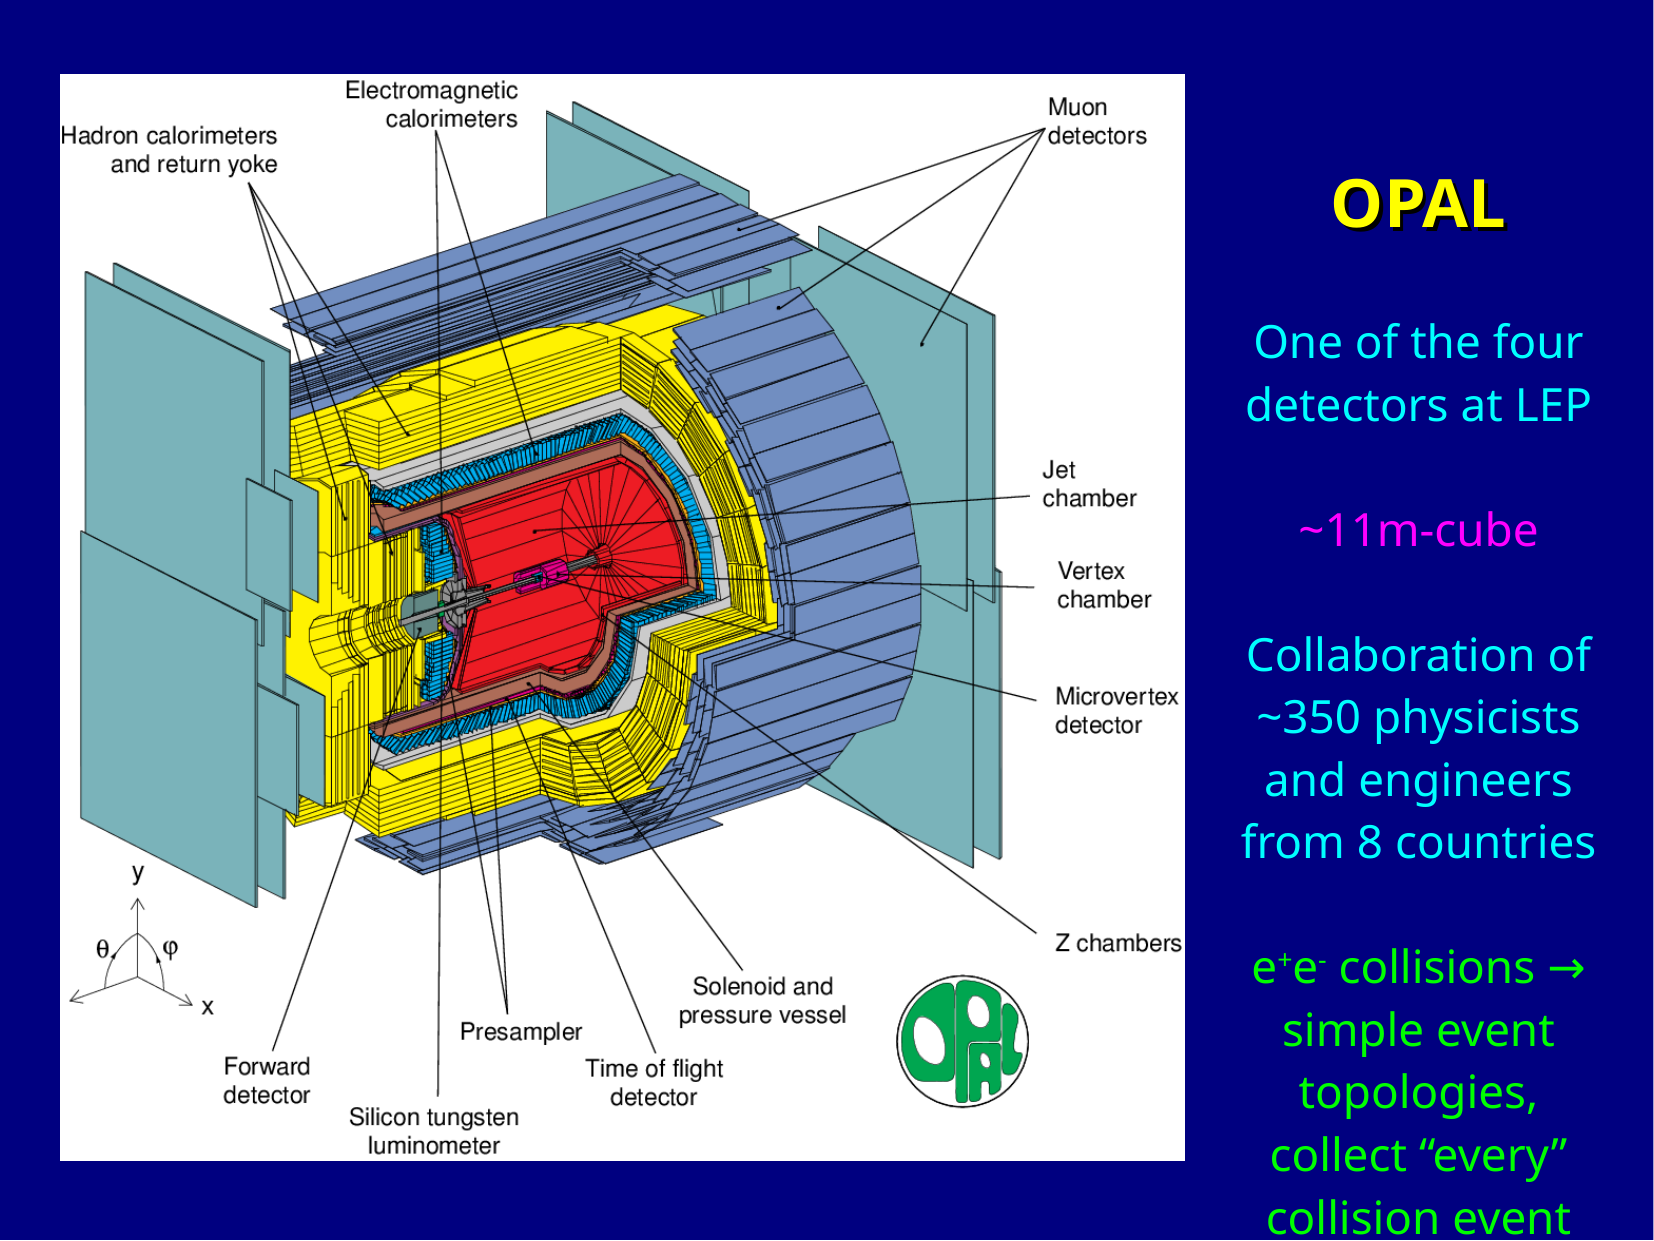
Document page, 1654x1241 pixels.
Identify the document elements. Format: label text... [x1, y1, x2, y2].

picture [60, 74, 1185, 1161]
text_box OPAL One of the four detectors at LEP ~11m-cube Collaboration of ~350 physicists and engineers from 8 countries e+e- collisions → simple event topologies, collect “every” collision event [1215, 148, 1623, 1149]
